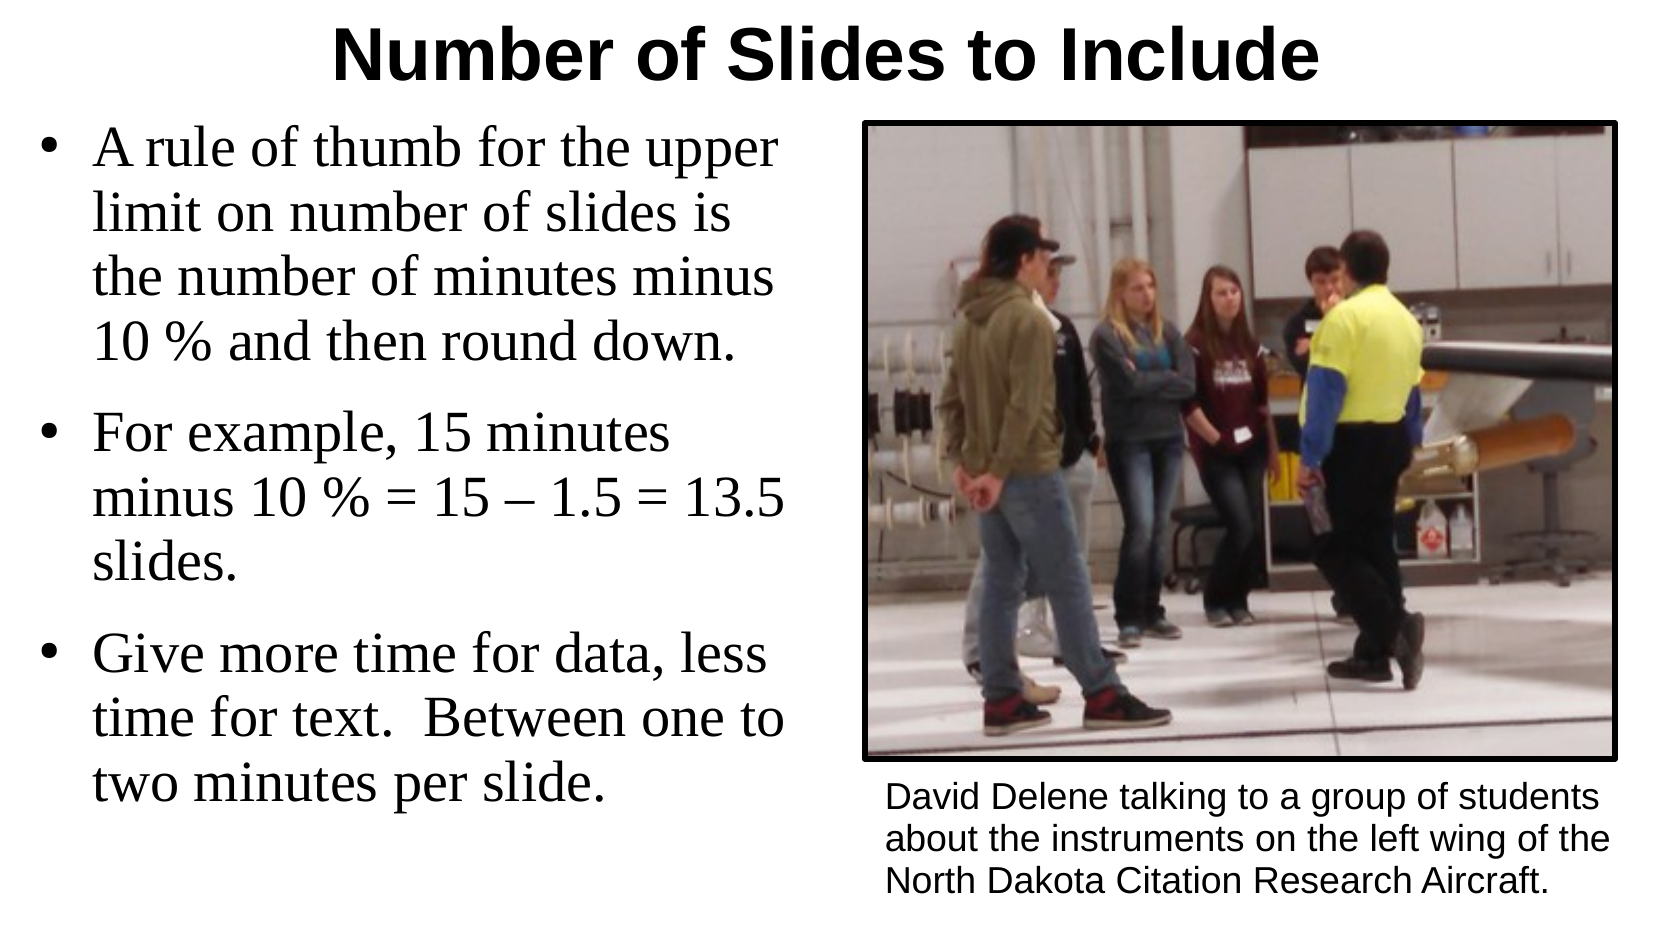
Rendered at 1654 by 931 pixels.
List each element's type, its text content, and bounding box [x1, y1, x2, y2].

picture [867, 126, 1613, 756]
text_box David Delene talking to a group of students about the instruments on the left wing of the North Dakota Citation Research Aircraft. [870, 767, 1636, 931]
title Number of Slides to Include [0, 3, 1654, 105]
list A rule of thumb for the upper limit on number of slides is the number of minutes minus 10 % and then round down. For example, 15 minutes minus 10 % = 15 – 1.5 = 13.5 slides. Give more time for data, less time for text. Between one to two minutes per slide. [21, 114, 793, 862]
